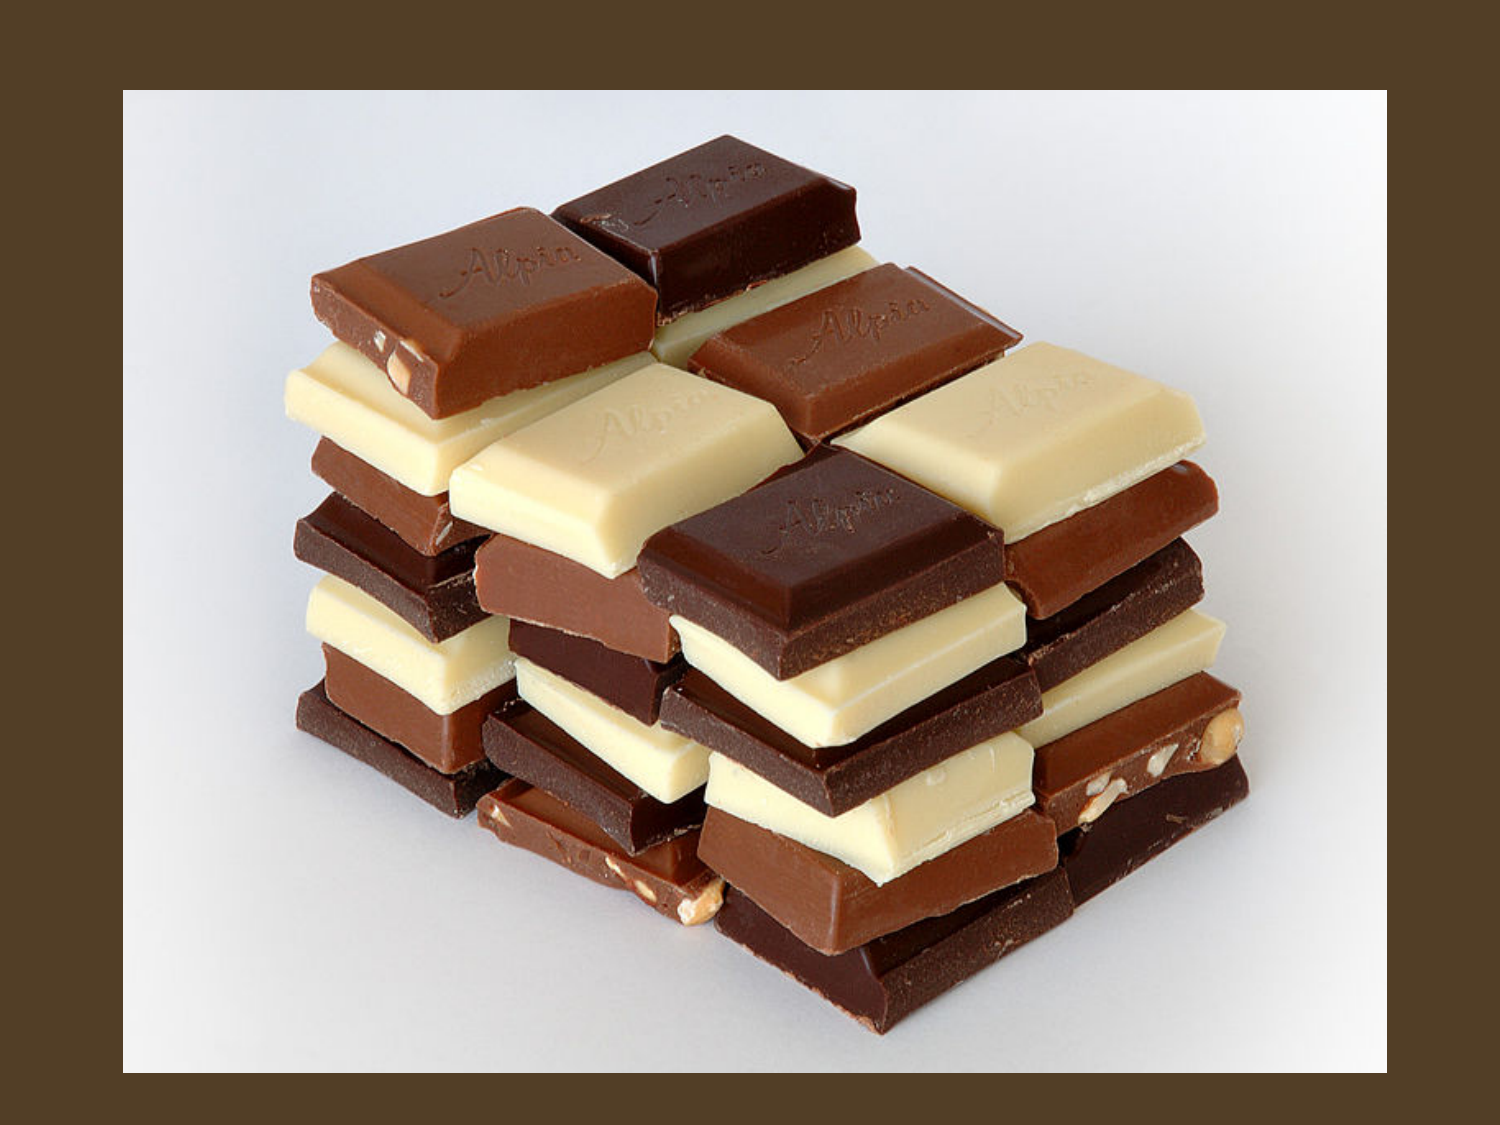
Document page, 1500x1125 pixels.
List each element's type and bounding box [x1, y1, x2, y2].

picture [123, 90, 1387, 1073]
